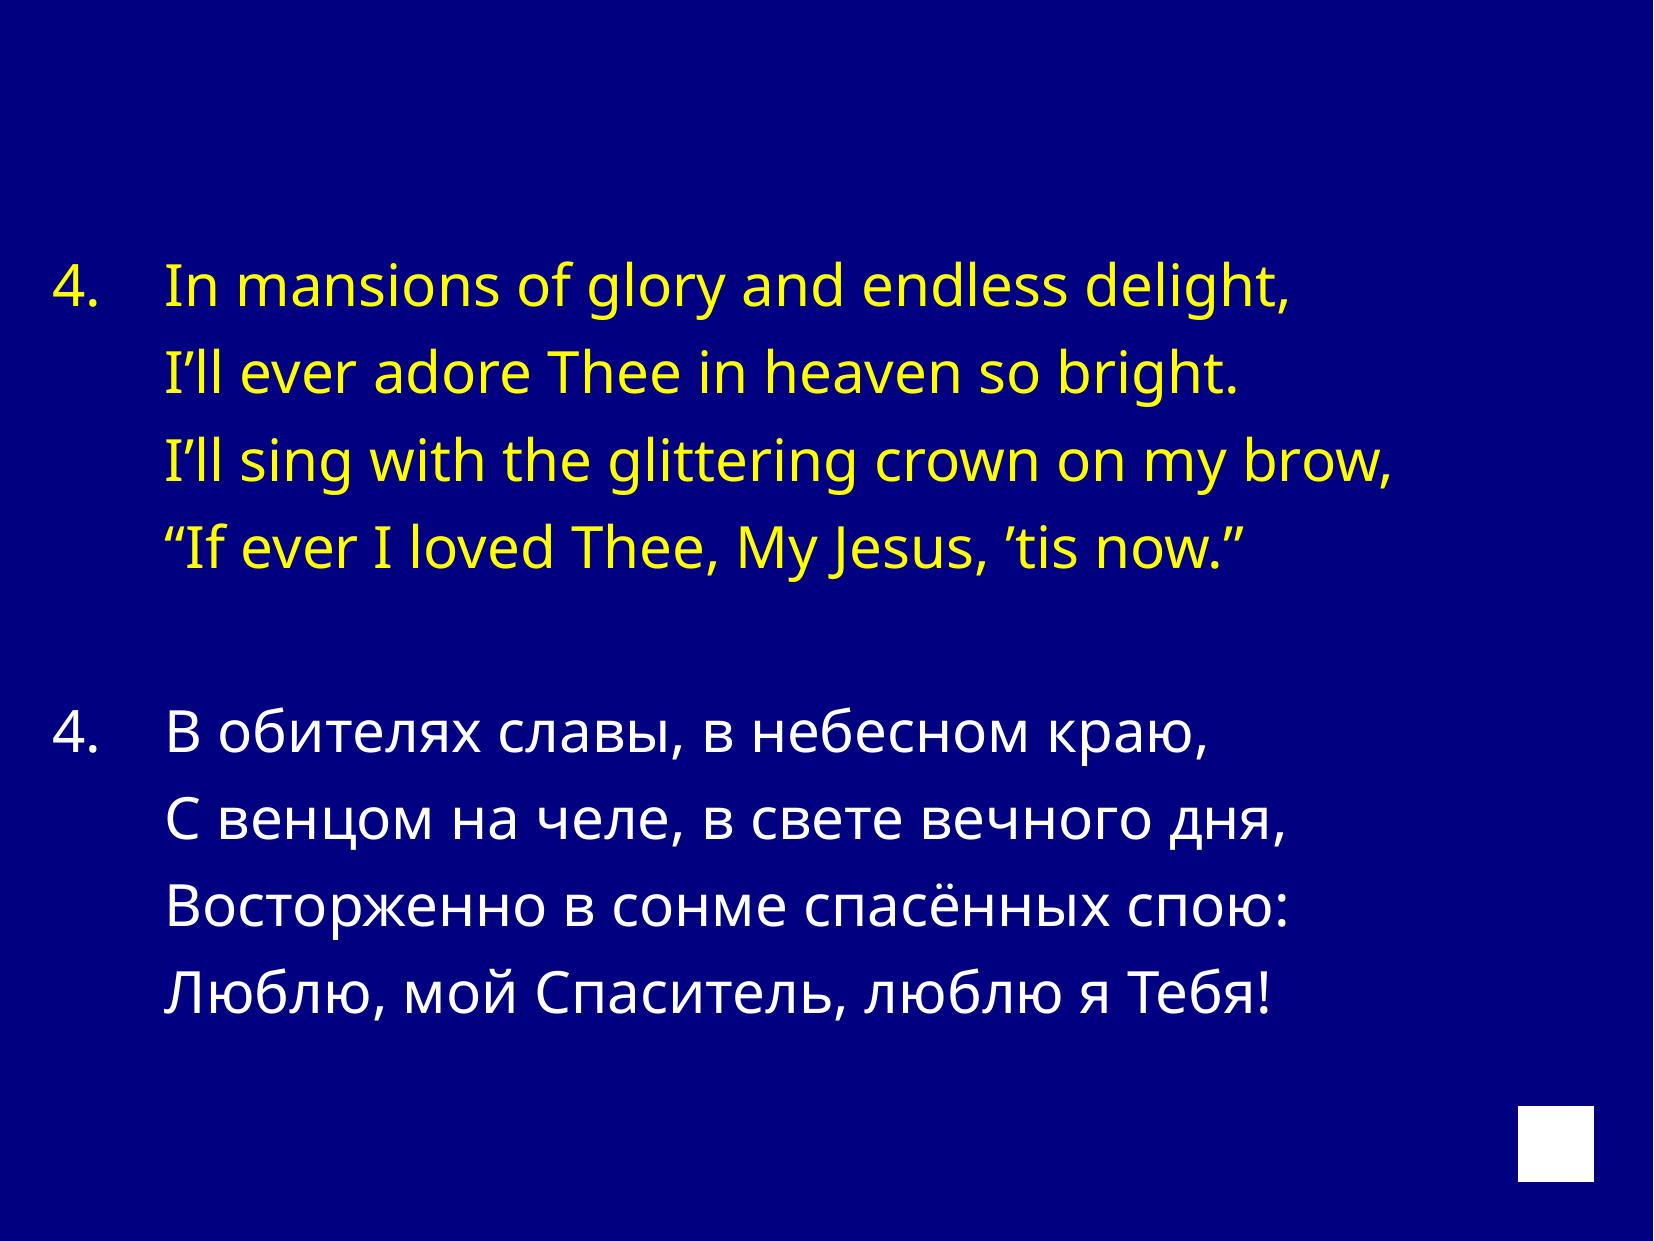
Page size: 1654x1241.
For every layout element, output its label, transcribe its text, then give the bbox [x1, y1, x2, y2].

text_box 4. В обителях славы, в небесном краю, С венцом на челе, в свете вечного дня, Восторженно в сонме спасённых спою: Люблю, мой Спаситель, люблю я Тебя! [37, 675, 1576, 1163]
text_box 4. In mansions of glory and endless delight, I’ll ever adore Thee in heaven so bright. I’ll sing with the glittering crown on my brow, “If ever I loved Thee, My Jesus, ’tis now.” [37, 150, 1653, 638]
text_box [1518, 1106, 1594, 1182]
